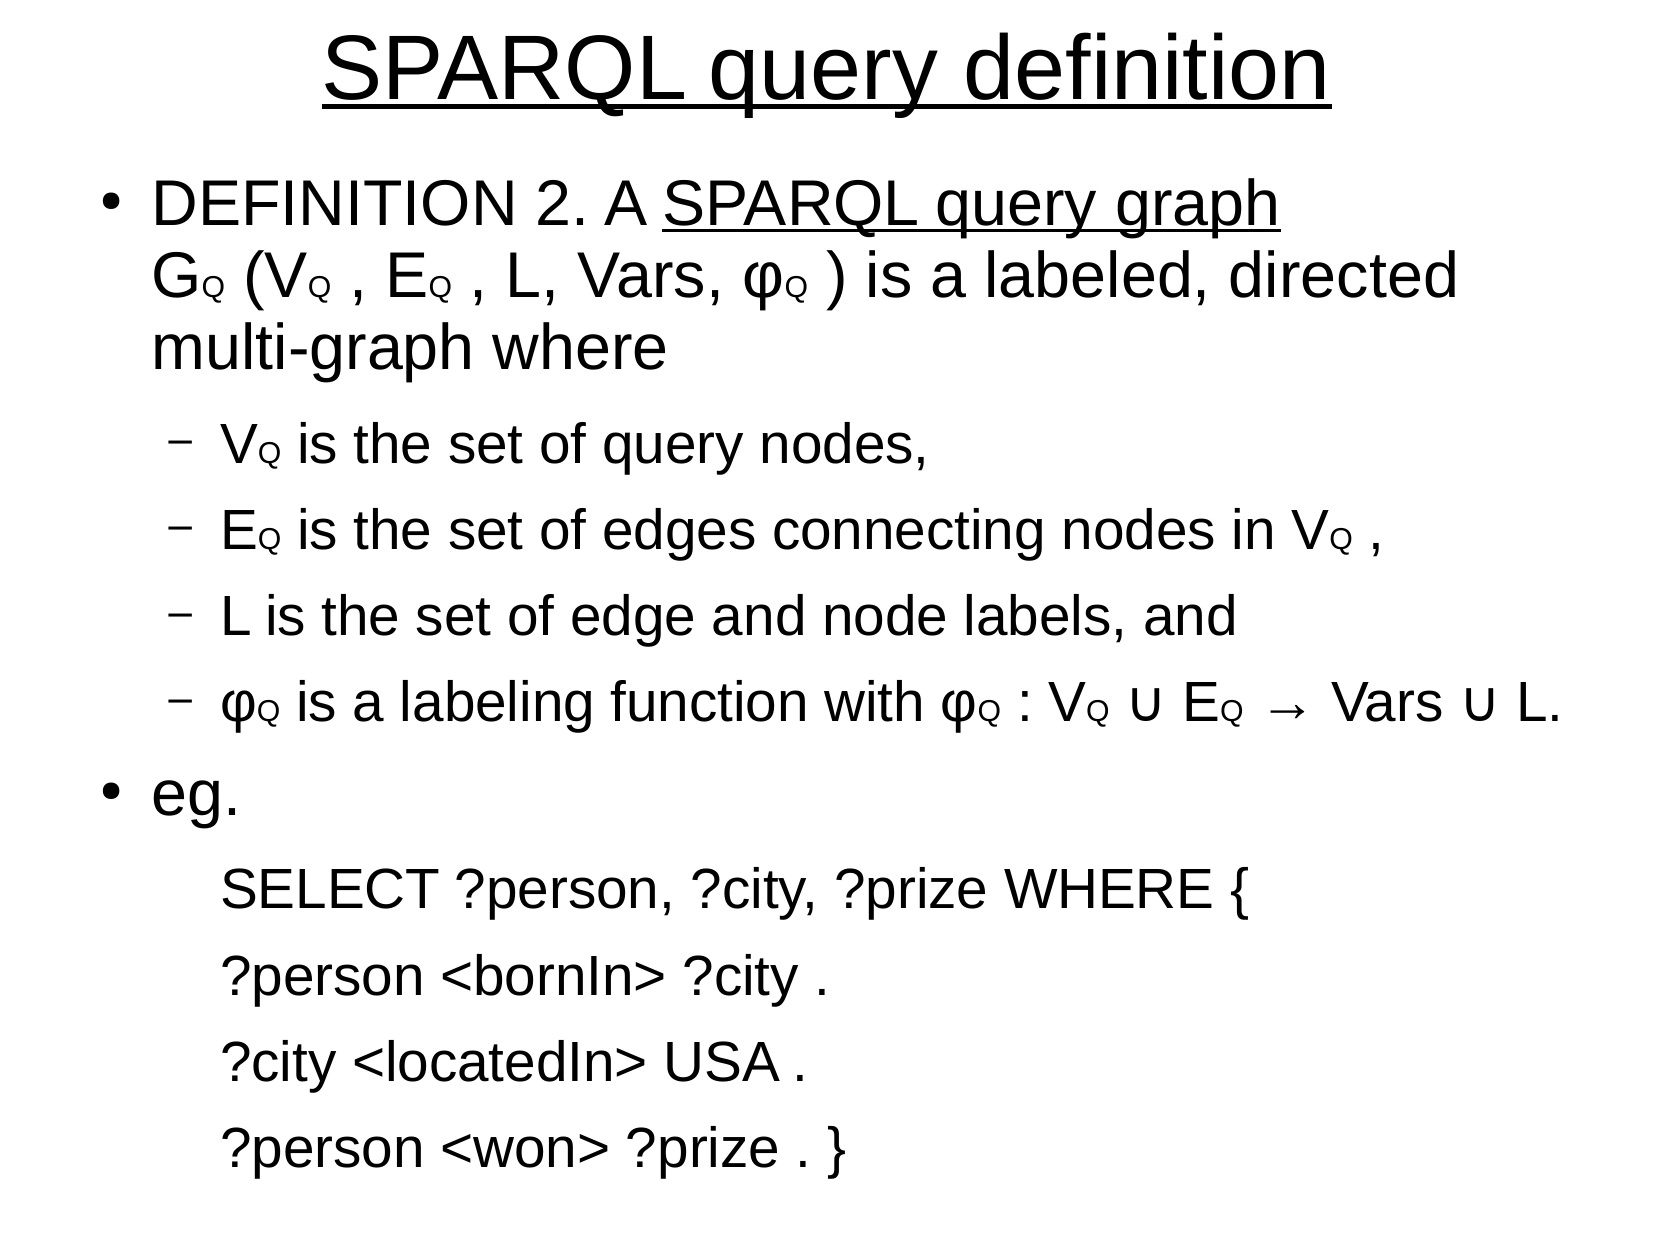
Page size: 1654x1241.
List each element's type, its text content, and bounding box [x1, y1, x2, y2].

list DEFINITION 2. A SPARQL query graph GQ (VQ , EQ , L, Vars, φQ ) is a labeled, directed multi-graph where VQ is the set of query nodes, EQ is the set of edges connecting nodes in VQ , L is the set of edge and node labels, and φQ is a labeling function with φQ : VQ ∪ EQ → Vars ∪ L. eg. SELECT ?person, ?city, ?prize WHERE { ?person <bornIn> ?city . ?city <locatedIn> USA . ?person <won> ?prize . } [82, 166, 1571, 1205]
title SPARQL query definition [0, 5, 1654, 130]
